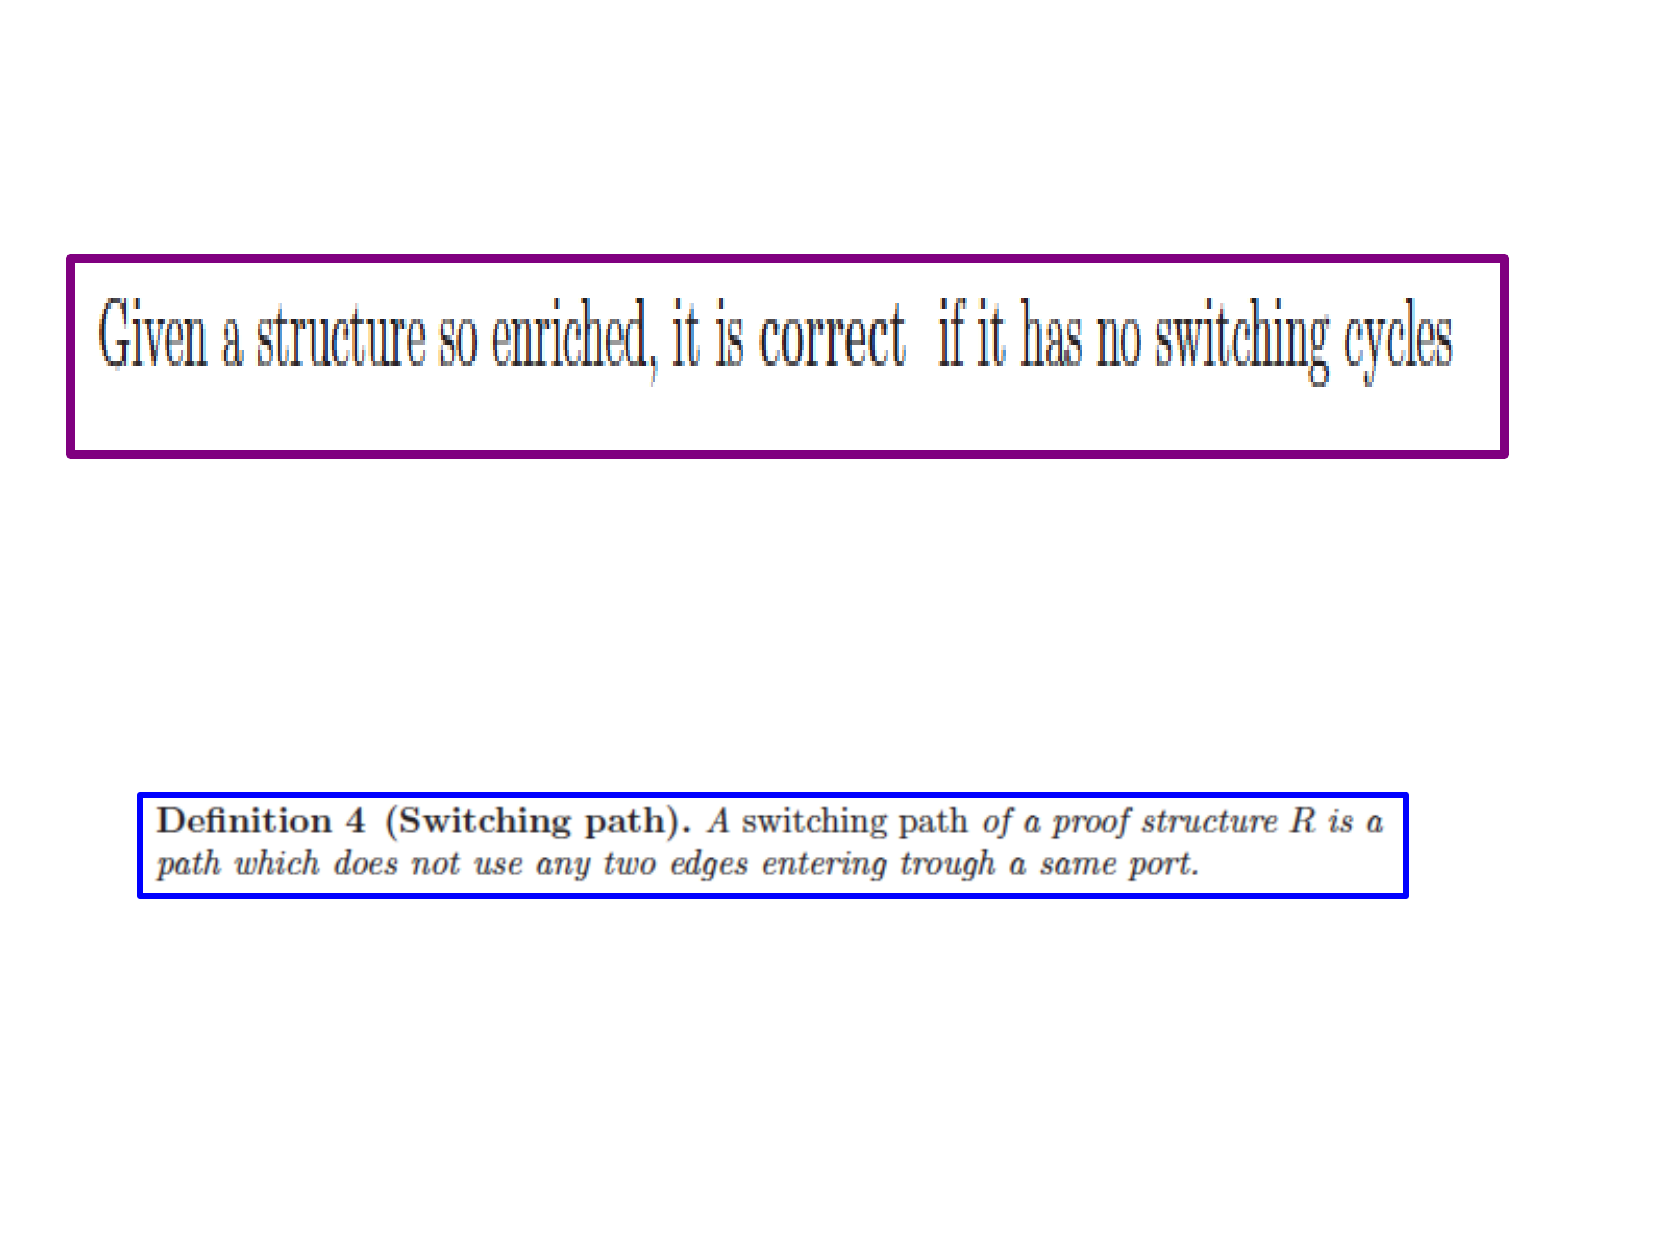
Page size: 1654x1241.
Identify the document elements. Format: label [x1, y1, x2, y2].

picture [143, 797, 1404, 894]
picture [75, 262, 1501, 451]
